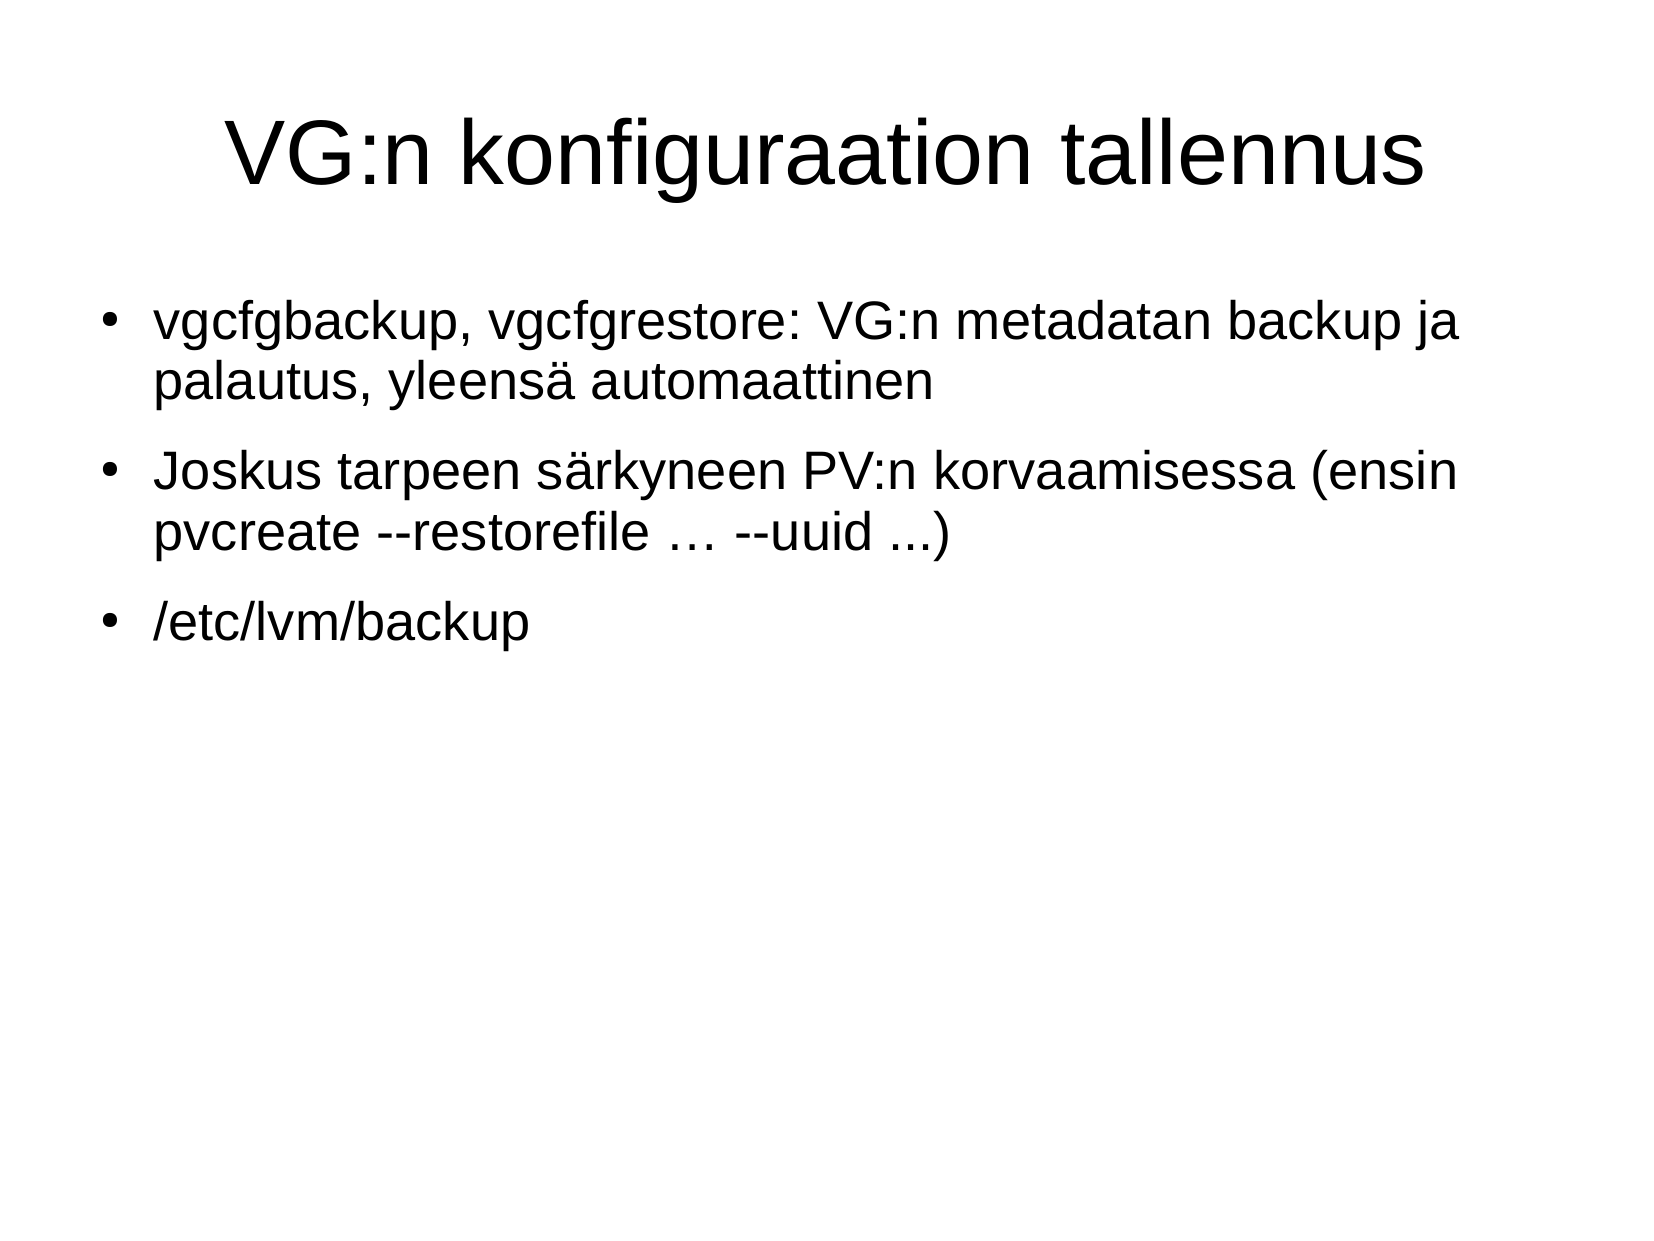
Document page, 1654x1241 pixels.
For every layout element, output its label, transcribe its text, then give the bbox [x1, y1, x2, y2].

list vgcfgbackup, vgcfgrestore: VG:n metadatan backup ja palautus, yleensä automaattinen Joskus tarpeen särkyneen PV:n korvaamisessa (ensin pvcreate --restorefile … --uuid ...) /etc/lvm/backup [82, 290, 1571, 1010]
title VG:n konfiguraation tallennus [82, 49, 1571, 257]
